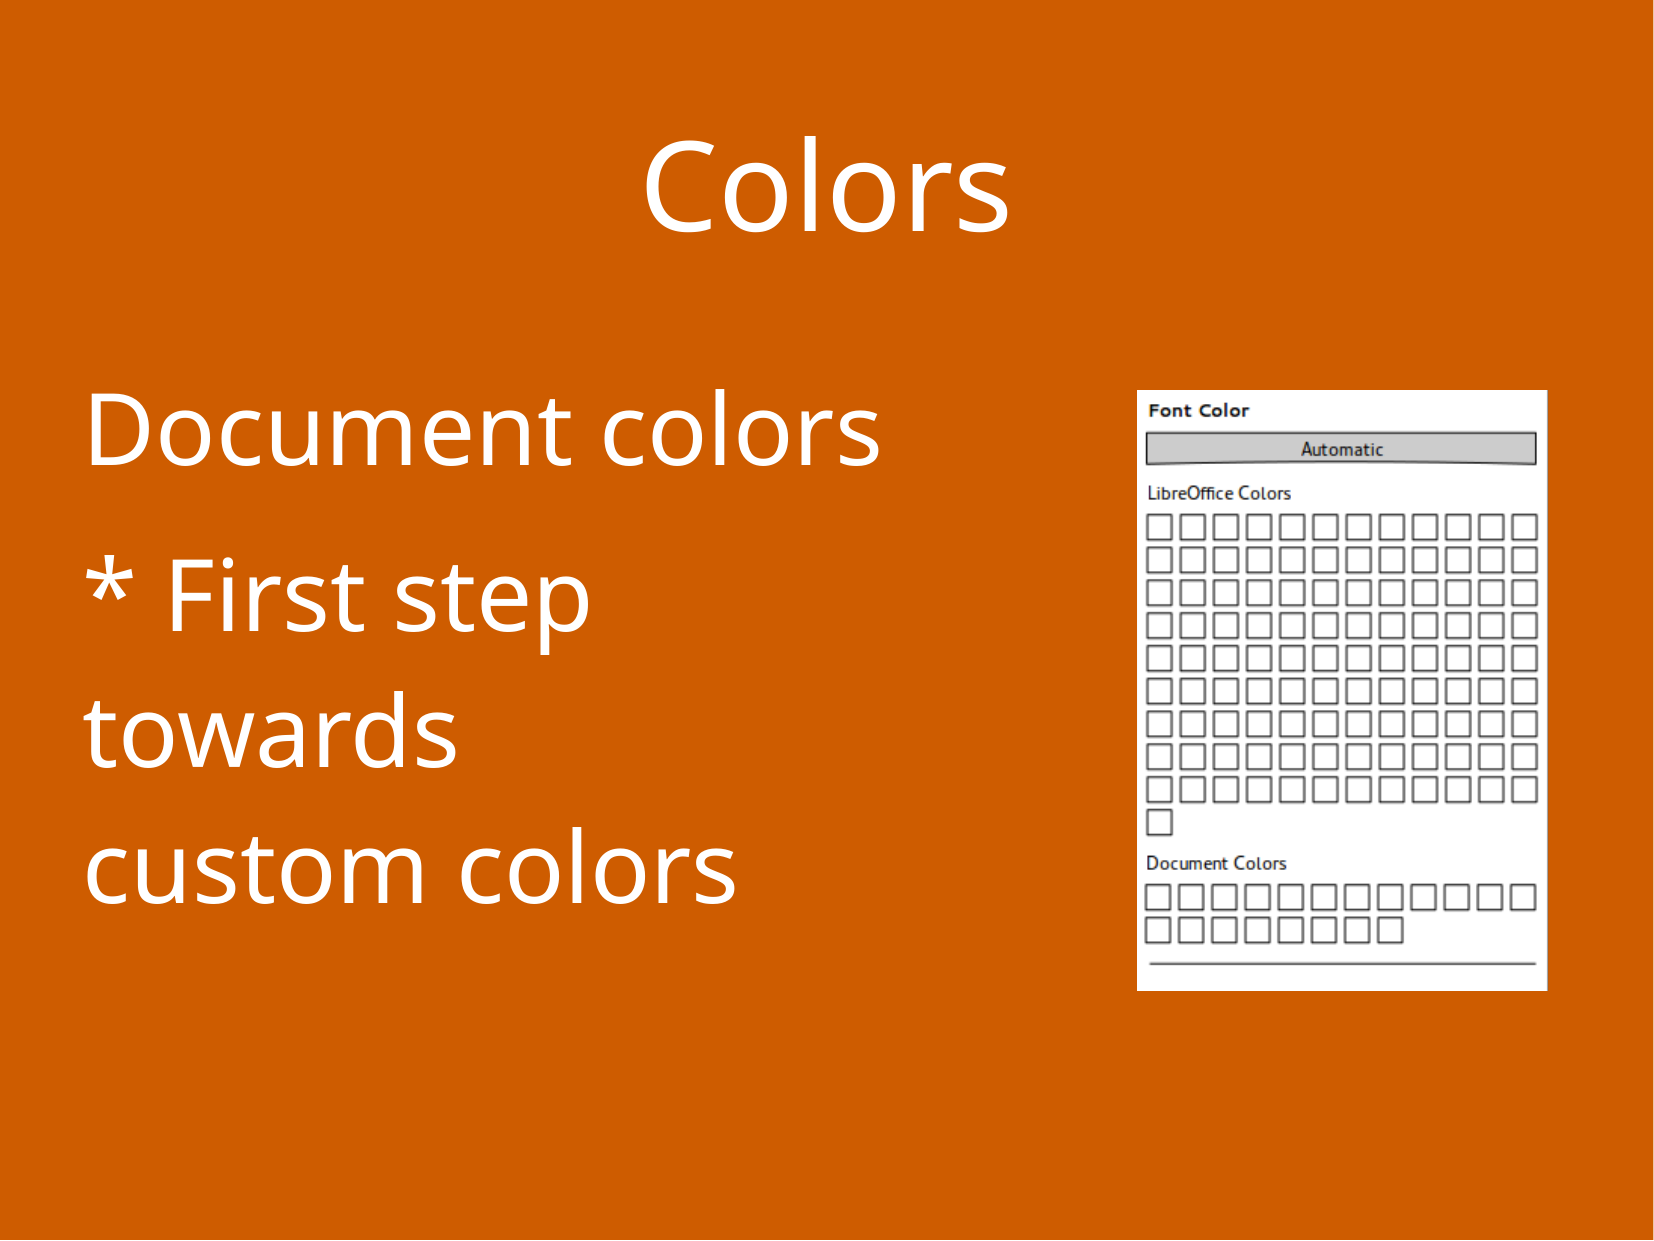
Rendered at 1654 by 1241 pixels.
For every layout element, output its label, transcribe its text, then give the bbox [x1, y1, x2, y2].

title Colors [82, 78, 1571, 289]
text_box Document colors * First step towards custom colors [82, 358, 976, 1019]
picture [1137, 390, 1549, 991]
